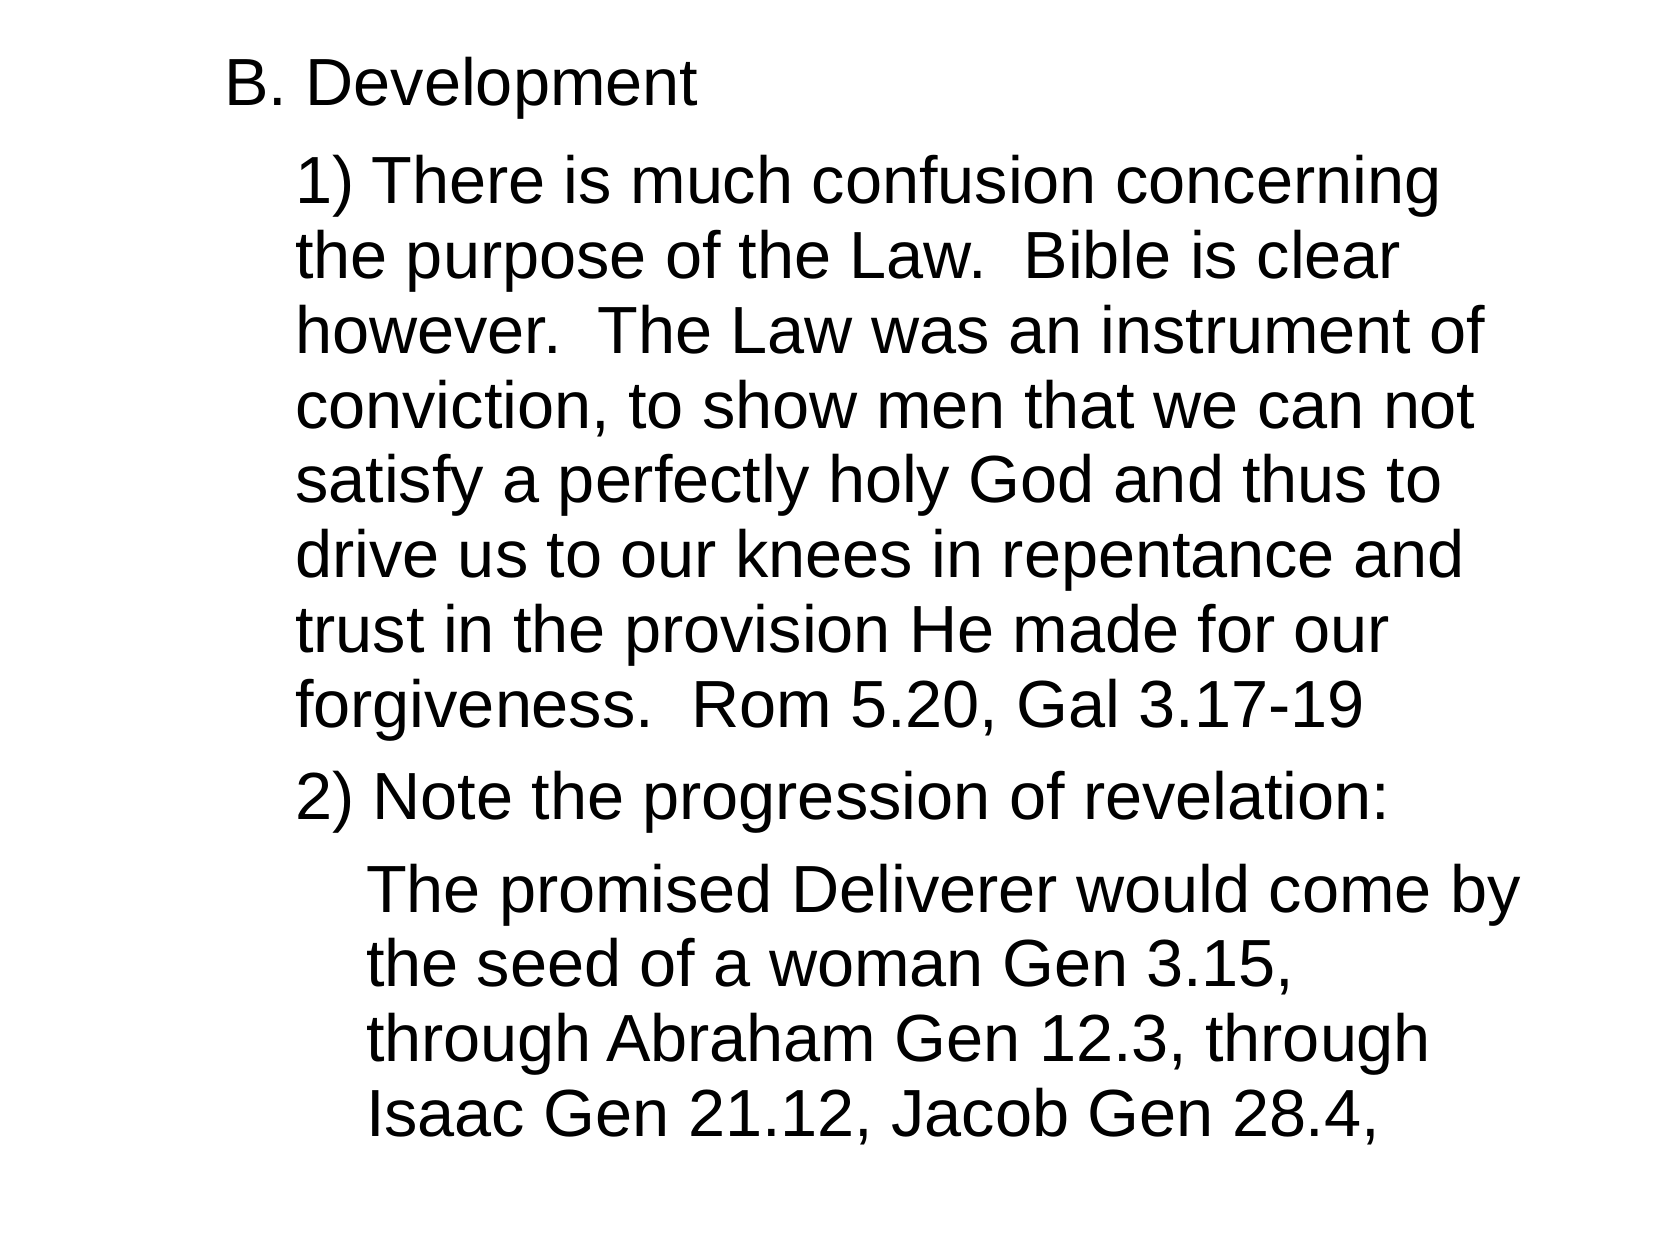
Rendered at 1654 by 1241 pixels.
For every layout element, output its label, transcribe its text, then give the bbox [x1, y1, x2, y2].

list B. Development 1) There is much confusion concerning the purpose of the Law. Bible is clear however. The Law was an instrument of conviction, to show men that we can not satisfy a perfectly holy God and thus to drive us to our knees in repentance and trust in the provision He made for our forgiveness. Rom 5.20, Gal 3.17-19 2) Note the progression of revelation: The promised Deliverer would come by the seed of a woman Gen 3.15, through Abraham Gen 12.3, through Isaac Gen 21.12, Jacob Gen 28.4, [82, 45, 1538, 1171]
